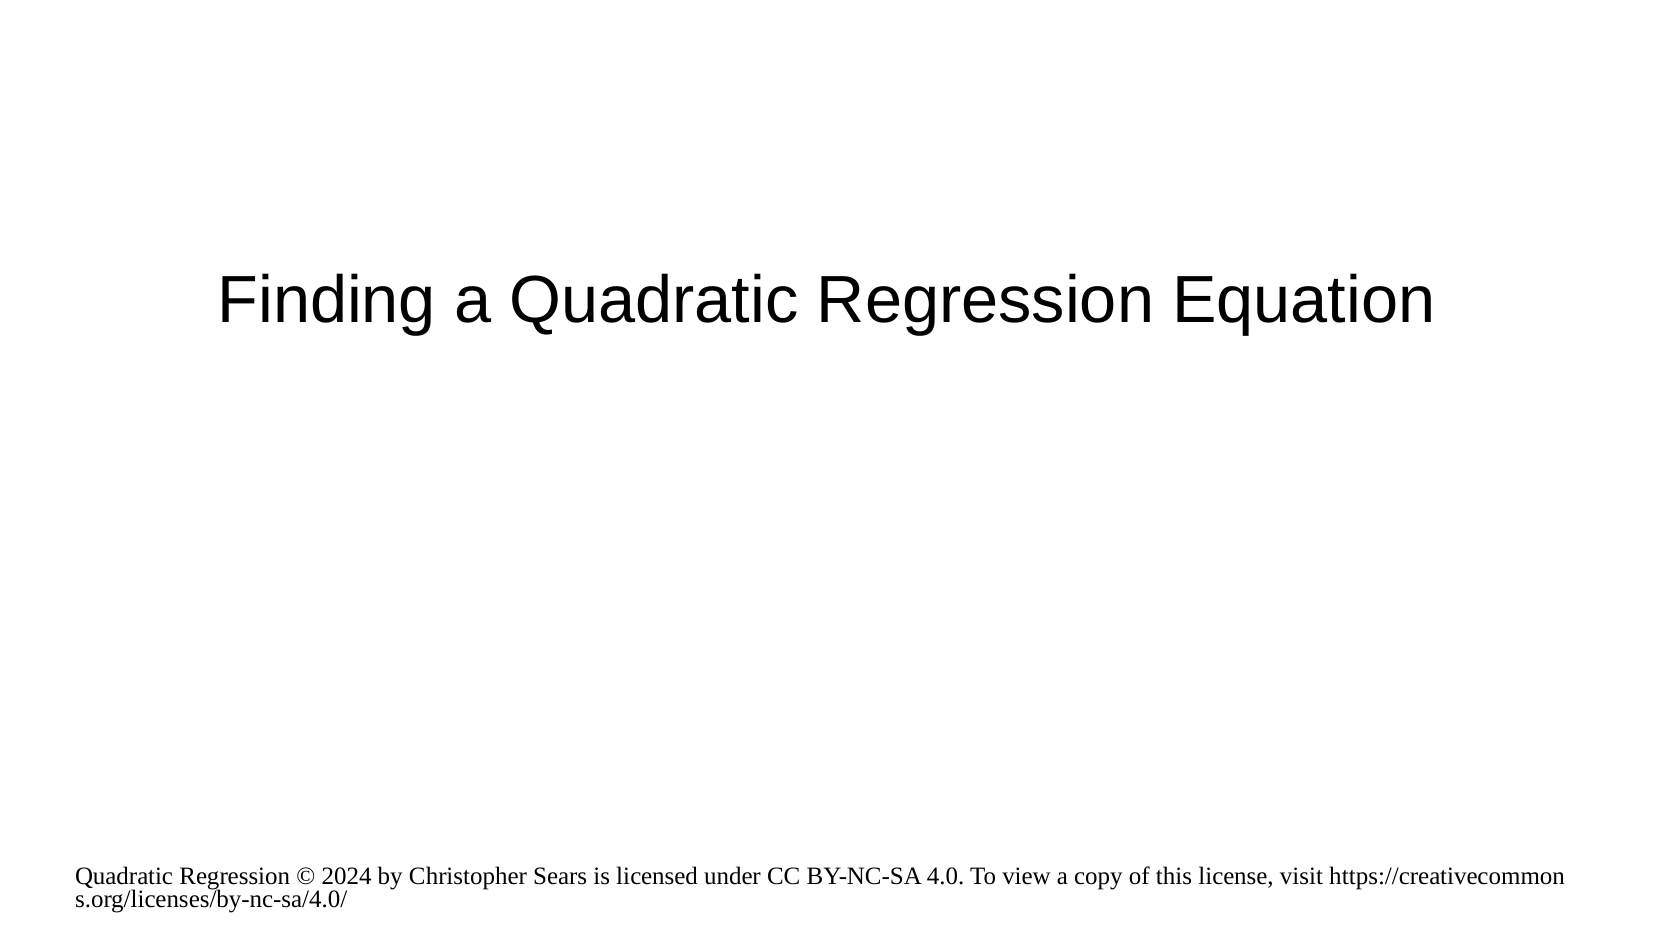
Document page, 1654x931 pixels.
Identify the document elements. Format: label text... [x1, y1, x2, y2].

subtitle Finding a Quadratic Regression Equation [82, 37, 1571, 561]
